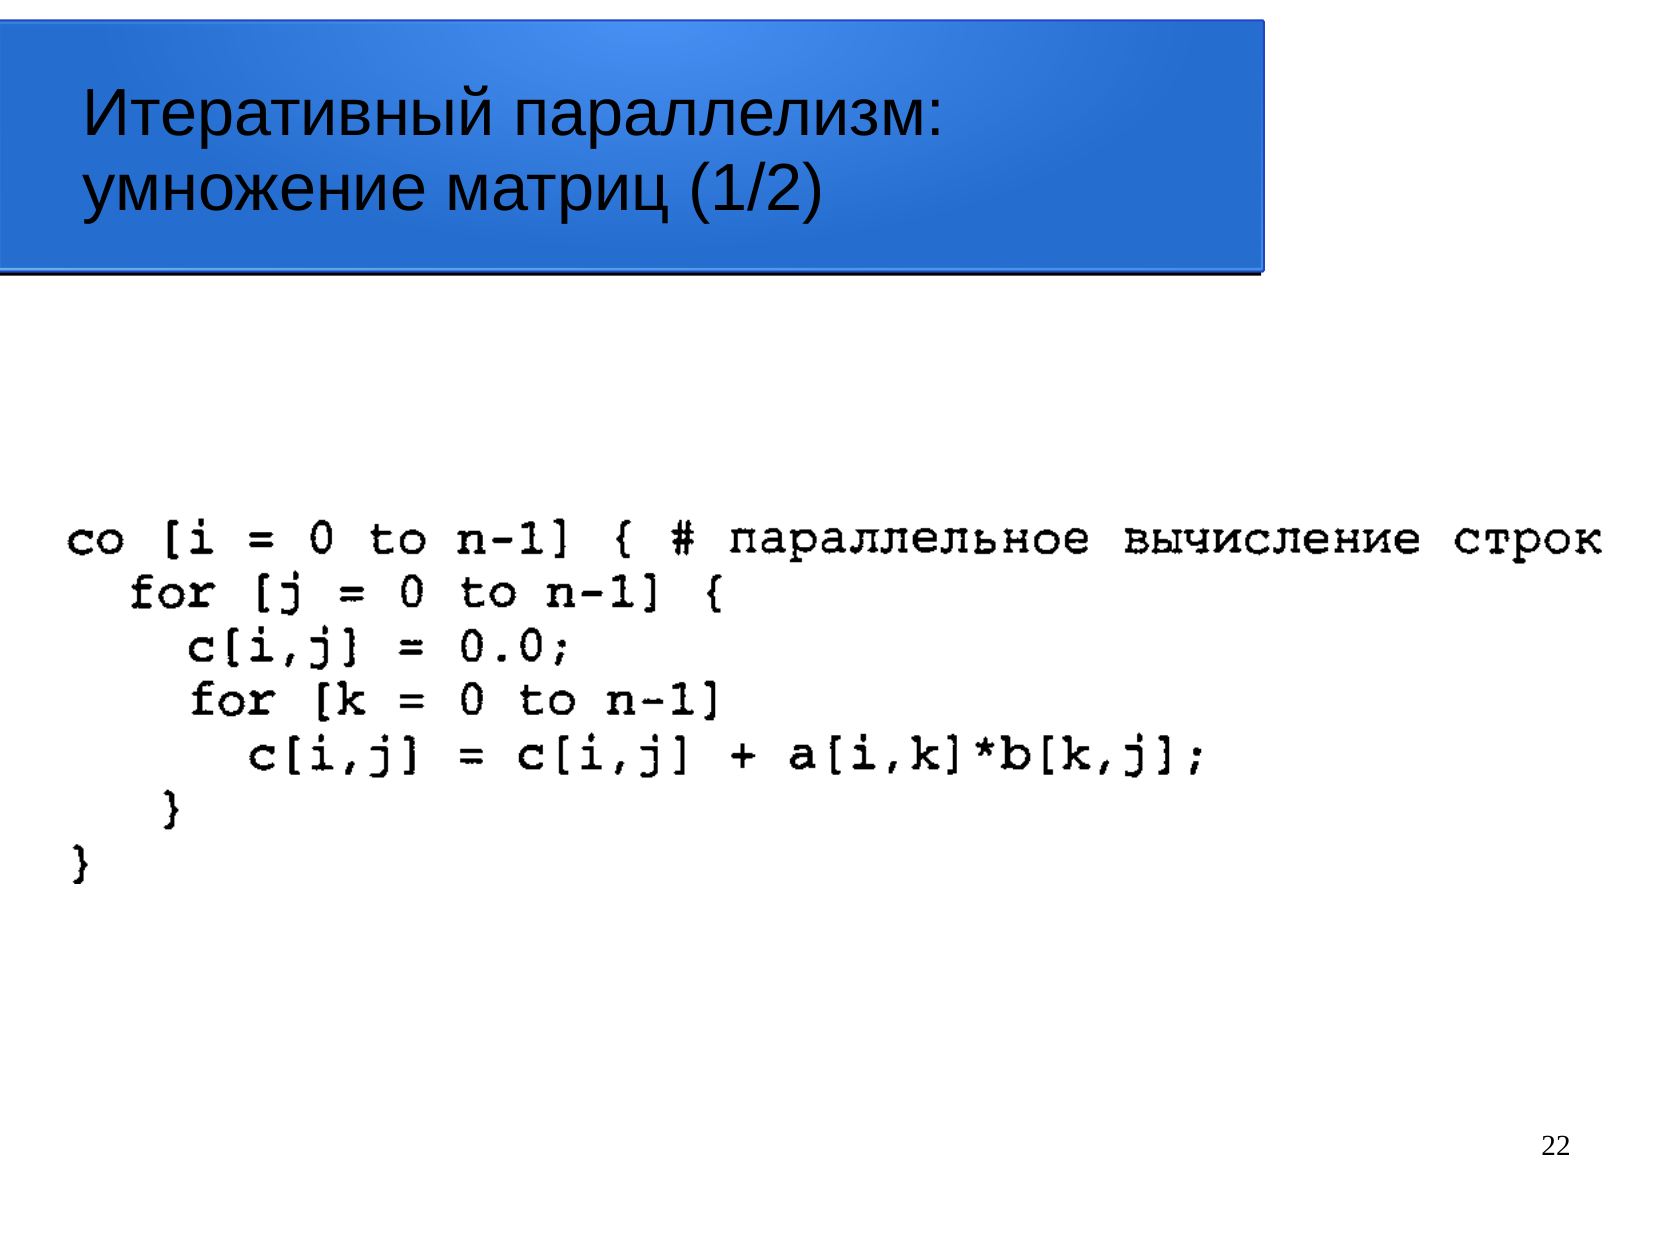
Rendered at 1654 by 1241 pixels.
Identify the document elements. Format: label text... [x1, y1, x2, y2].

picture [29, 501, 1654, 884]
title Итеративный параллелизм: умножение матриц (1/2) [82, 47, 1235, 252]
